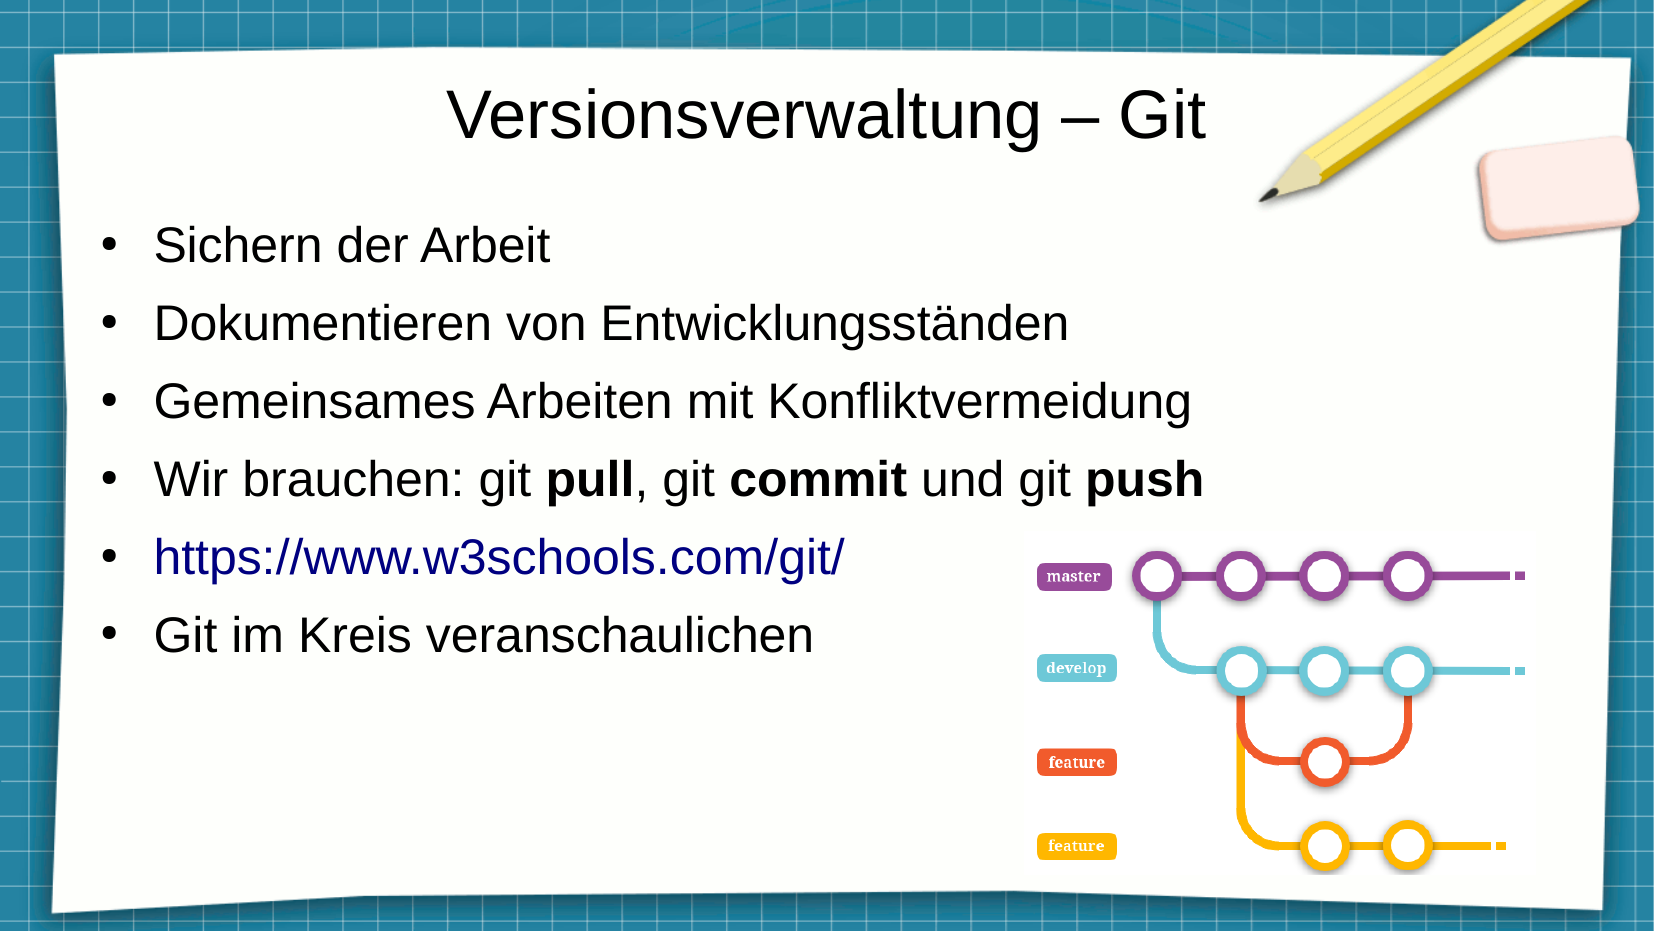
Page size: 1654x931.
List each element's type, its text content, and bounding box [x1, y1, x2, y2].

title Versionsverwaltung – Git [82, 37, 1571, 193]
picture [0, 0, 1654, 931]
list Sichern der Arbeit Dokumentieren von Entwicklungsständen Gemeinsames Arbeiten mit Konfliktvermeidung Wir brauchen: git pull, git commit und git push https://www.w3schools.com/git/ Git im Kreis veranschaulichen [82, 217, 1571, 886]
